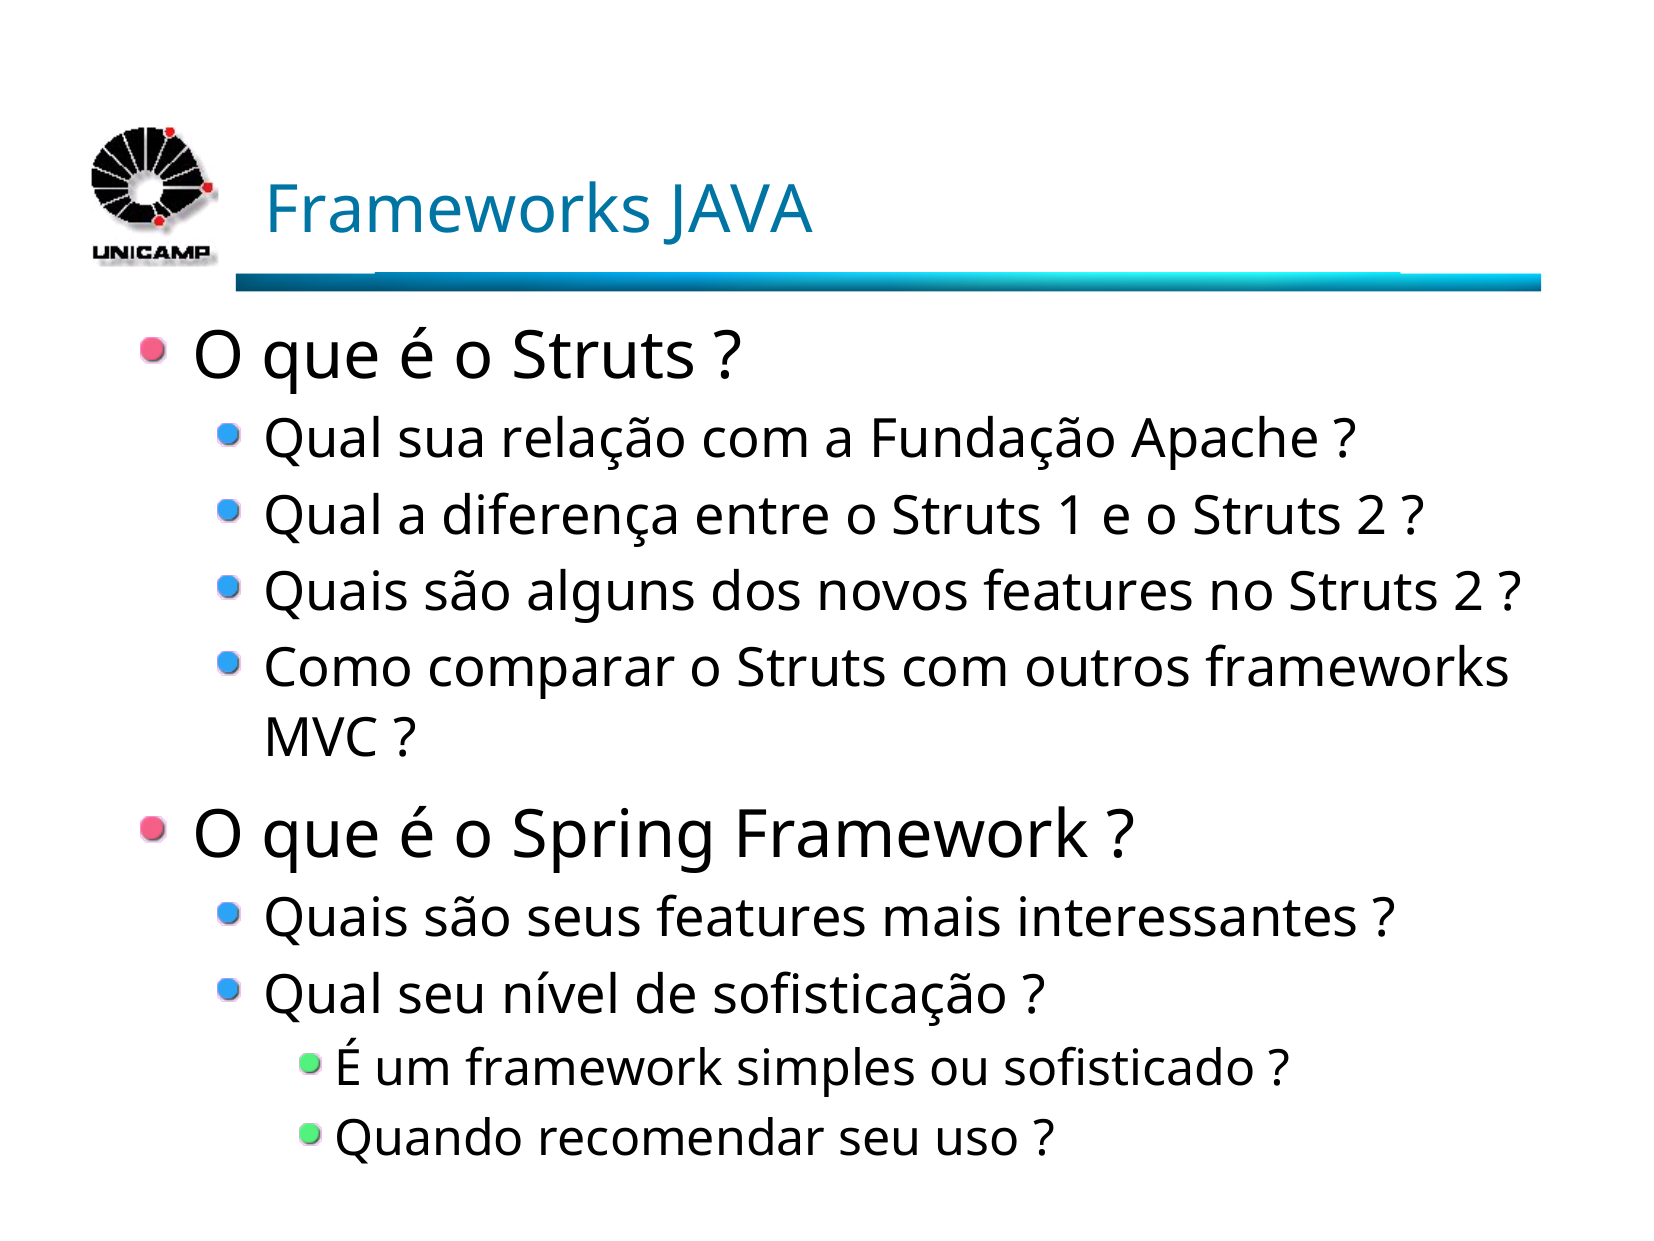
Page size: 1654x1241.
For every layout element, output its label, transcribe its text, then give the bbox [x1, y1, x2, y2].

title Frameworks JAVA [264, 42, 1534, 250]
picture [125, 272, 1654, 295]
list O que é o Struts ? Qual sua relação com a Fundação Apache ? Qual a diferença entre o Struts 1 e o Struts 2 ? Quais são alguns dos novos features no Struts 2 ? Como comparar o Struts com outros frameworks MVC ? O que é o Spring Framework ? Quais são seus features mais interessantes ? Qual seu nível de sofisticação ? É um framework simples ou sofisticado ? Quando recomendar seu uso ? [121, 309, 1534, 1182]
